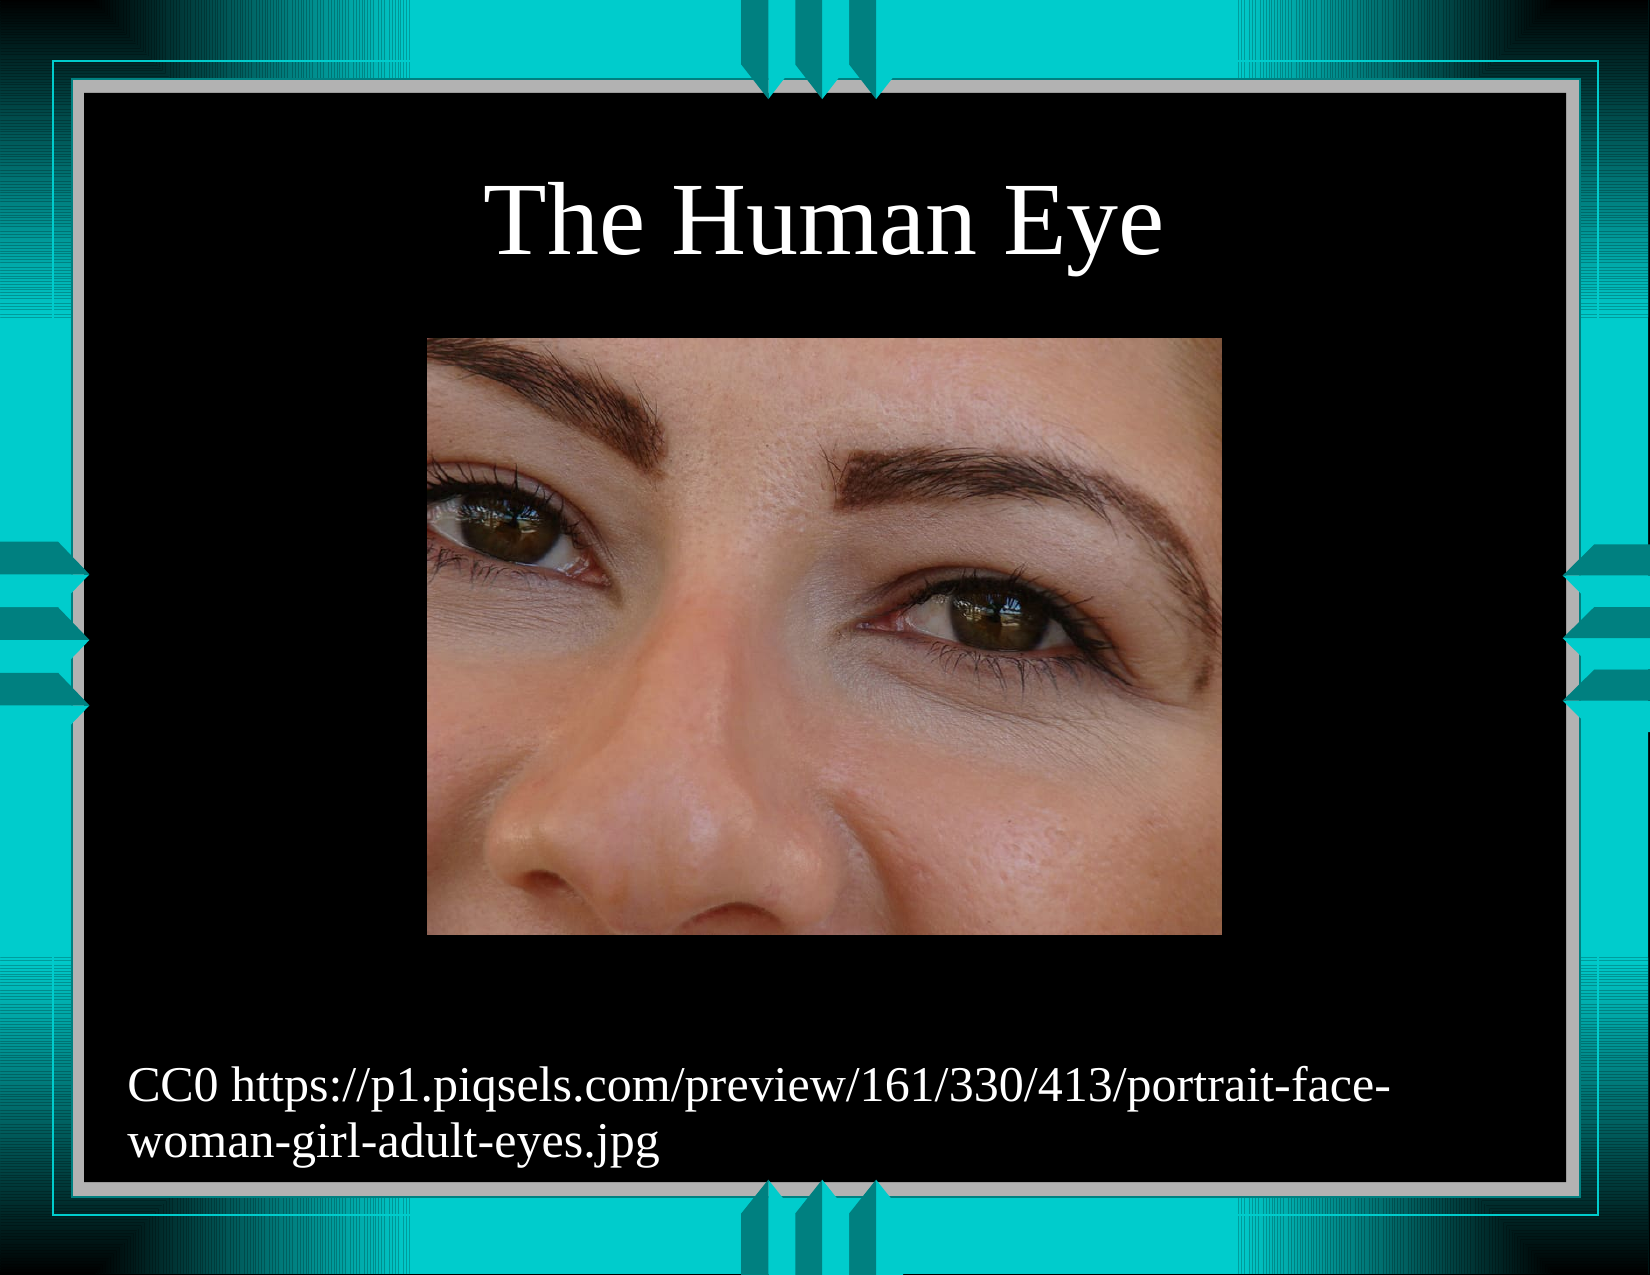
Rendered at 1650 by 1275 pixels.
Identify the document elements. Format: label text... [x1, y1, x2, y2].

picture [427, 338, 1222, 935]
text_box CC0 https://p1.piqsels.com/preview/161/330/413/portrait-face-woman-girl-adult-eyes.jpg [112, 1049, 1538, 1176]
title The Human Eye [123, 113, 1527, 326]
